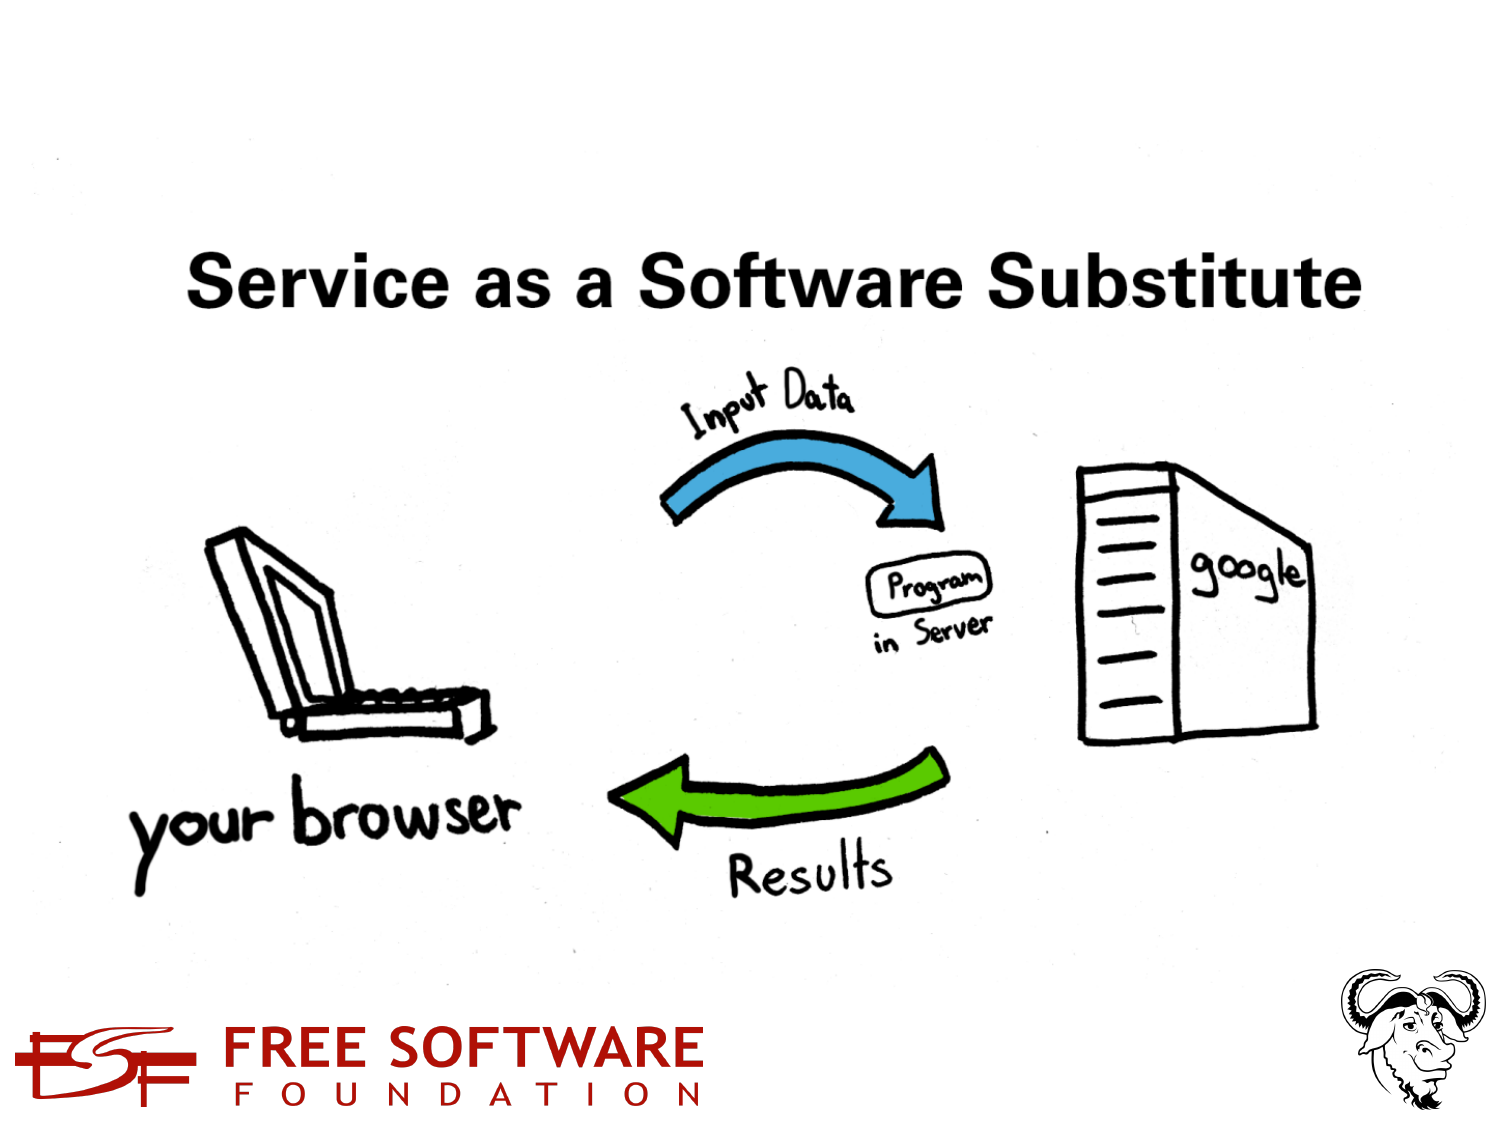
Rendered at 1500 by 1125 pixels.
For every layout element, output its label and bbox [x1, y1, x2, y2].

picture [31, 137, 1486, 1110]
picture [15, 1026, 703, 1107]
